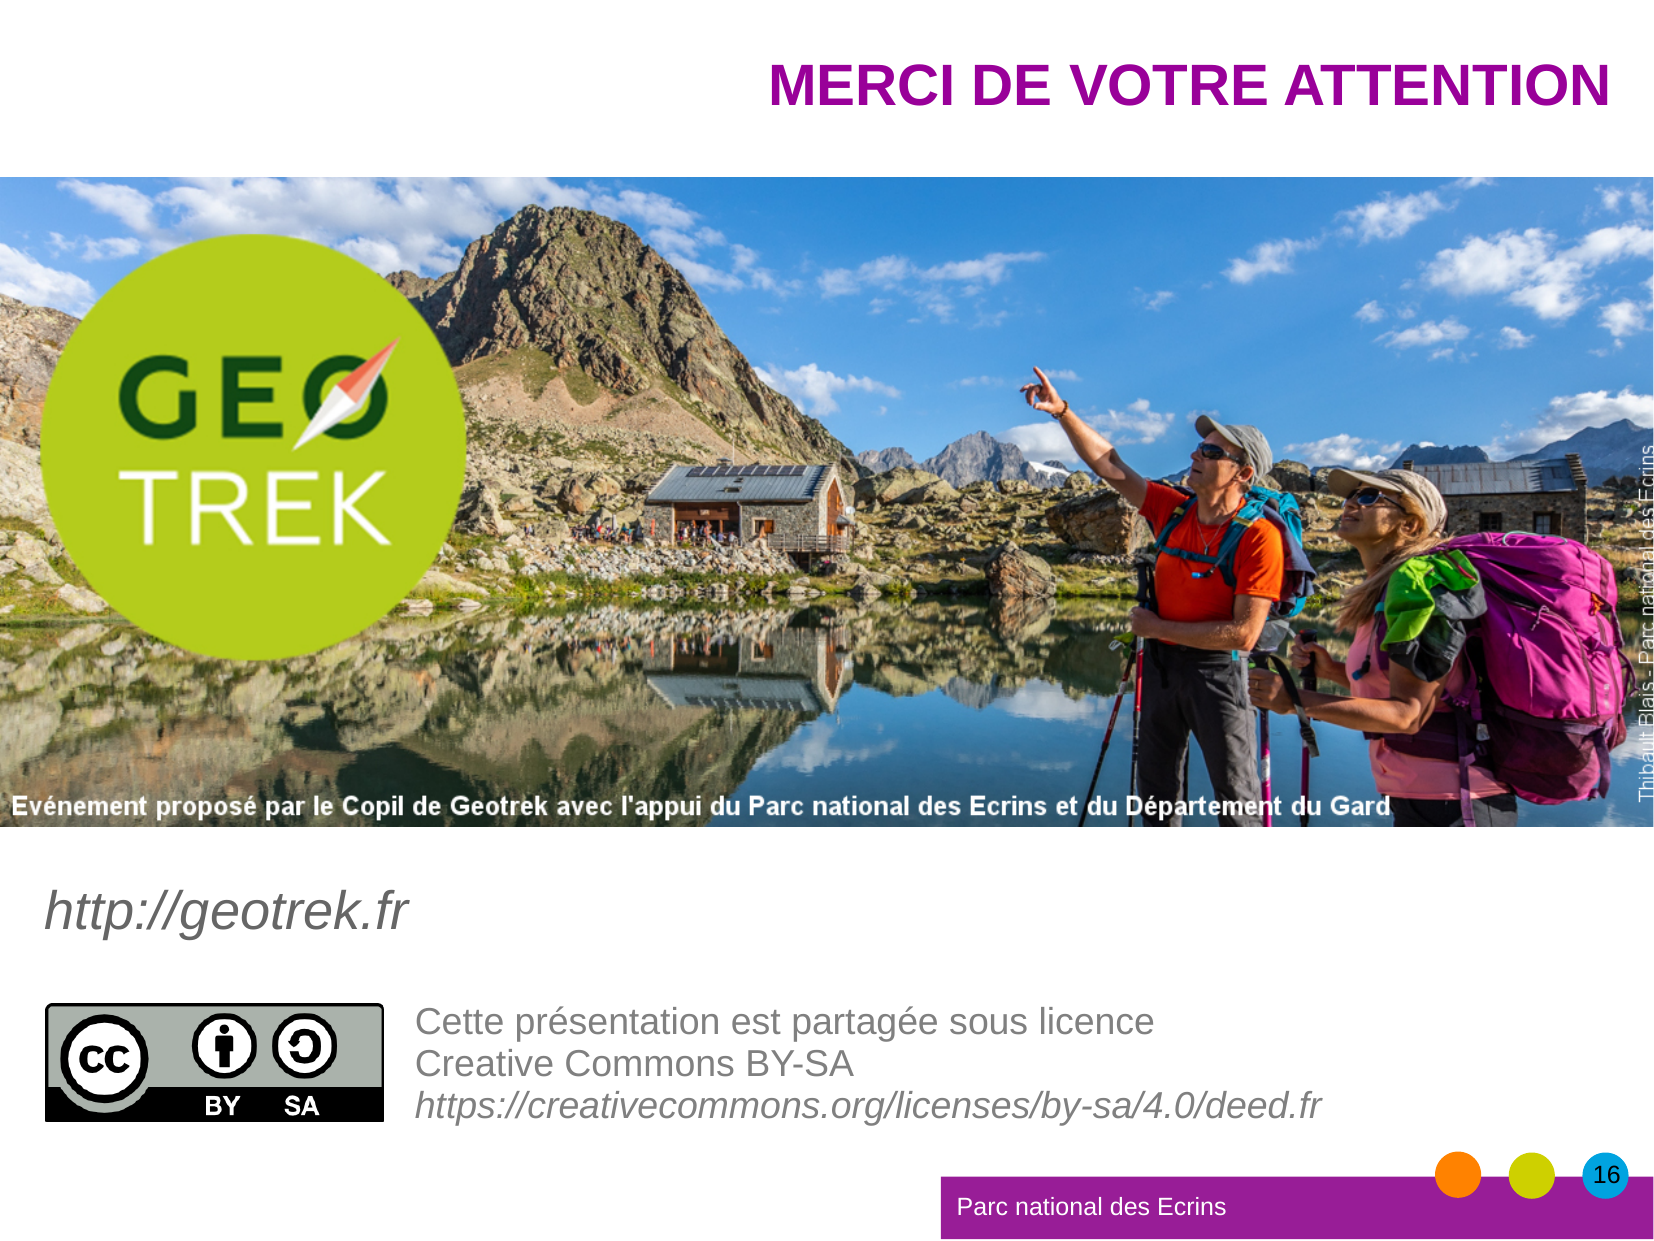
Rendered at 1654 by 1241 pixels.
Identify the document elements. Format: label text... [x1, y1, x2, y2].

title MERCI DE VOTRE ATTENTION [755, 29, 1625, 119]
text_box http://geotrek.fr [29, 872, 439, 949]
picture [0, 177, 1654, 827]
text_box Cette présentation est partagée sous licence Creative Commons BY-SA https://creativecommons.org/licenses/by-sa/4.0/deed.fr [400, 993, 1359, 1134]
picture [45, 1003, 384, 1123]
